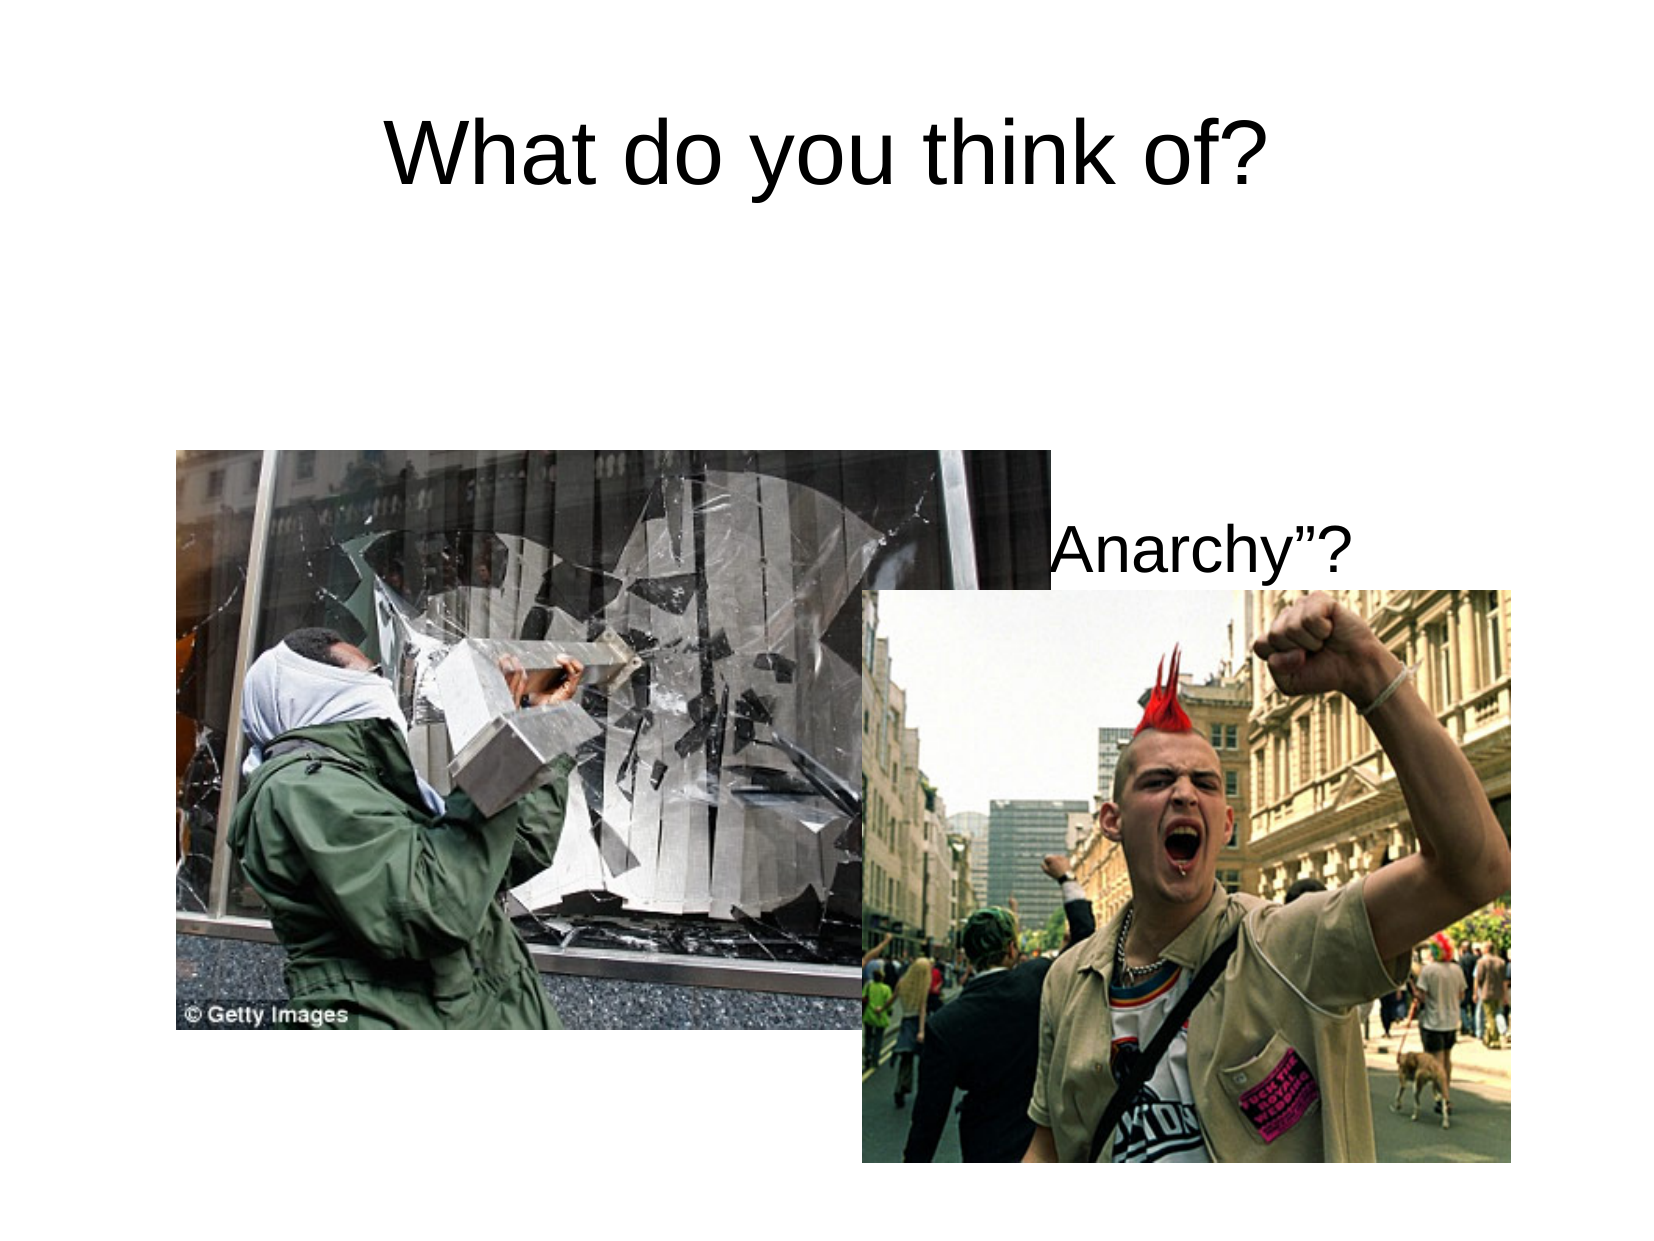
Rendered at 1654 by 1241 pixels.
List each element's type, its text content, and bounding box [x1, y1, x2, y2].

subtitle when you hear the word “Anarchy”? when you hear somebody's an “Anarchist”? [82, 297, 1571, 1102]
title What do you think of? [82, 56, 1571, 250]
picture [176, 450, 1511, 1163]
